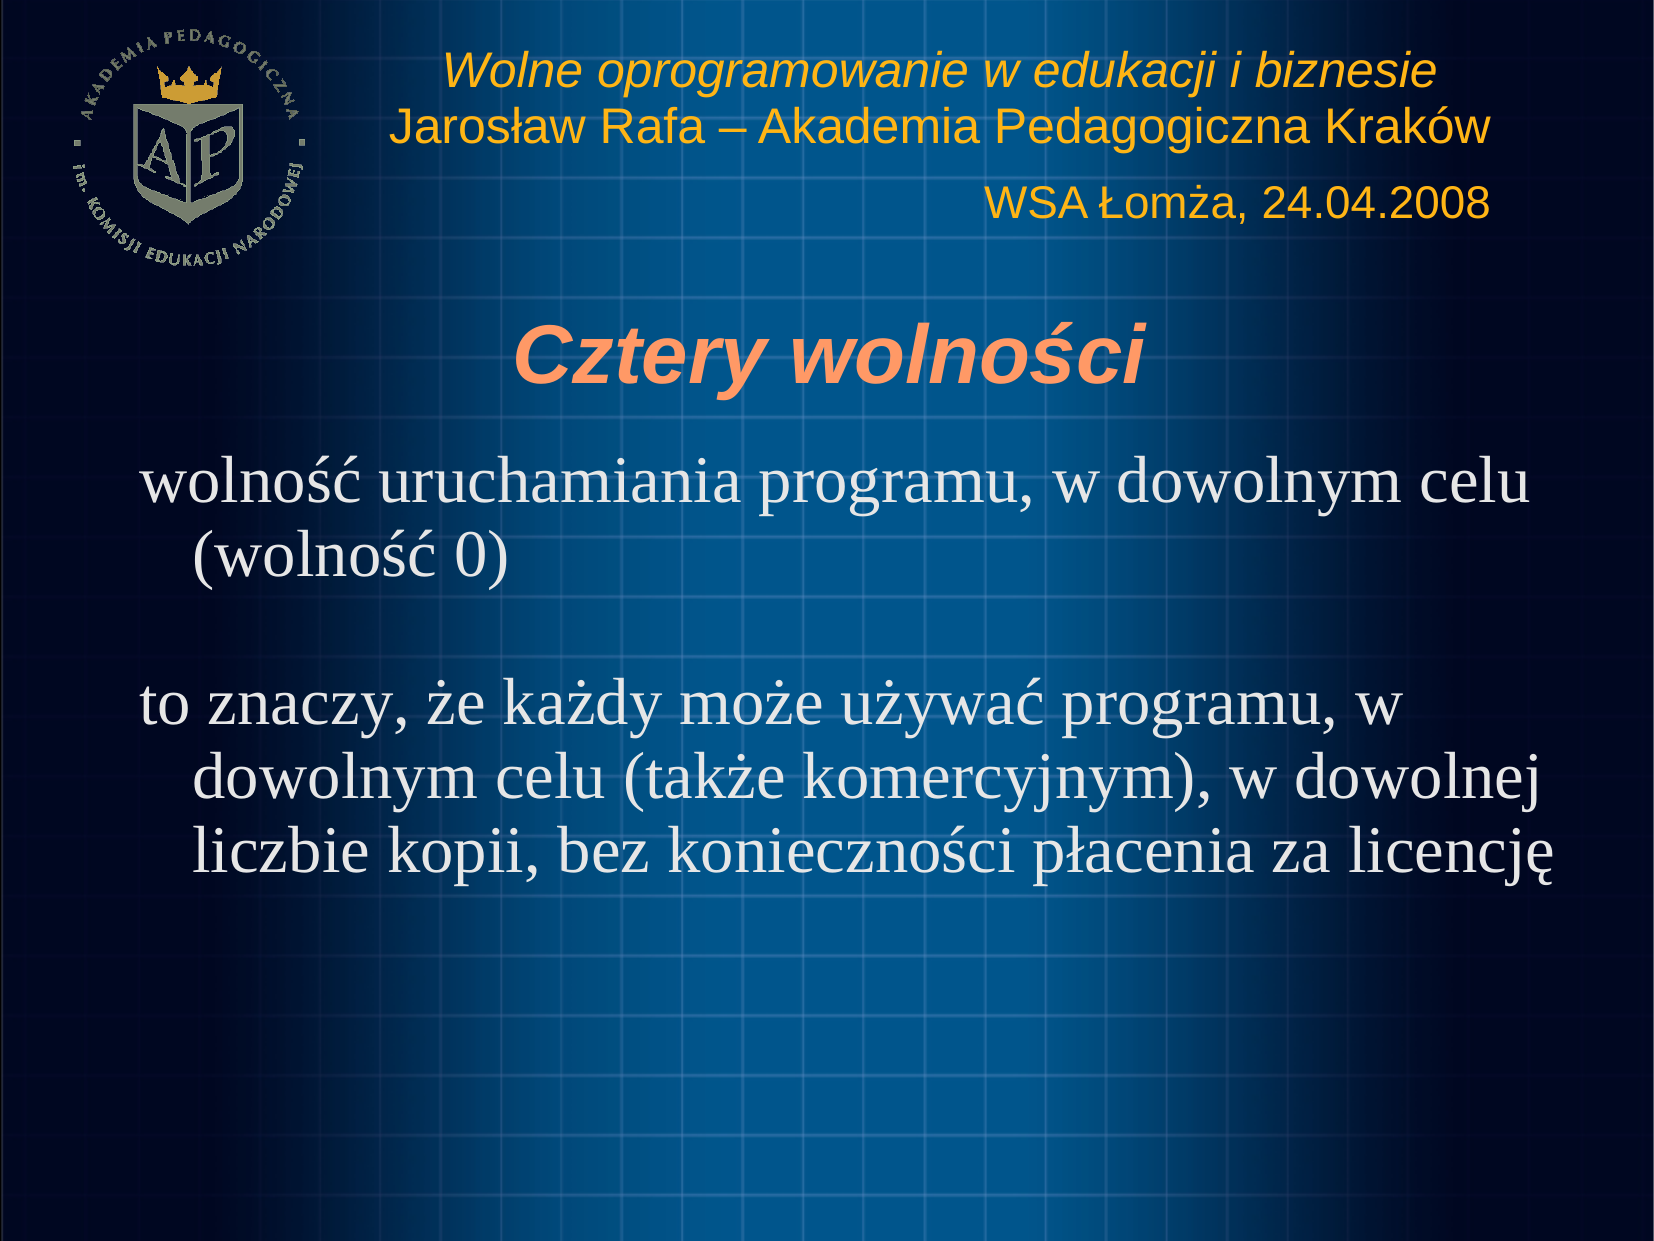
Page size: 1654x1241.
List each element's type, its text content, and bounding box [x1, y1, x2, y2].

list wolność uruchamiania programu, w dowolnym celu (wolność 0) to znaczy, że każdy może używać programu, w dowolnym celu (także komercyjnym), w dowolnej liczbie kopii, bez konieczności płacenia za licencję [121, 442, 1561, 1118]
title Cztery wolności [123, 302, 1536, 407]
picture [0, 0, 1654, 1241]
